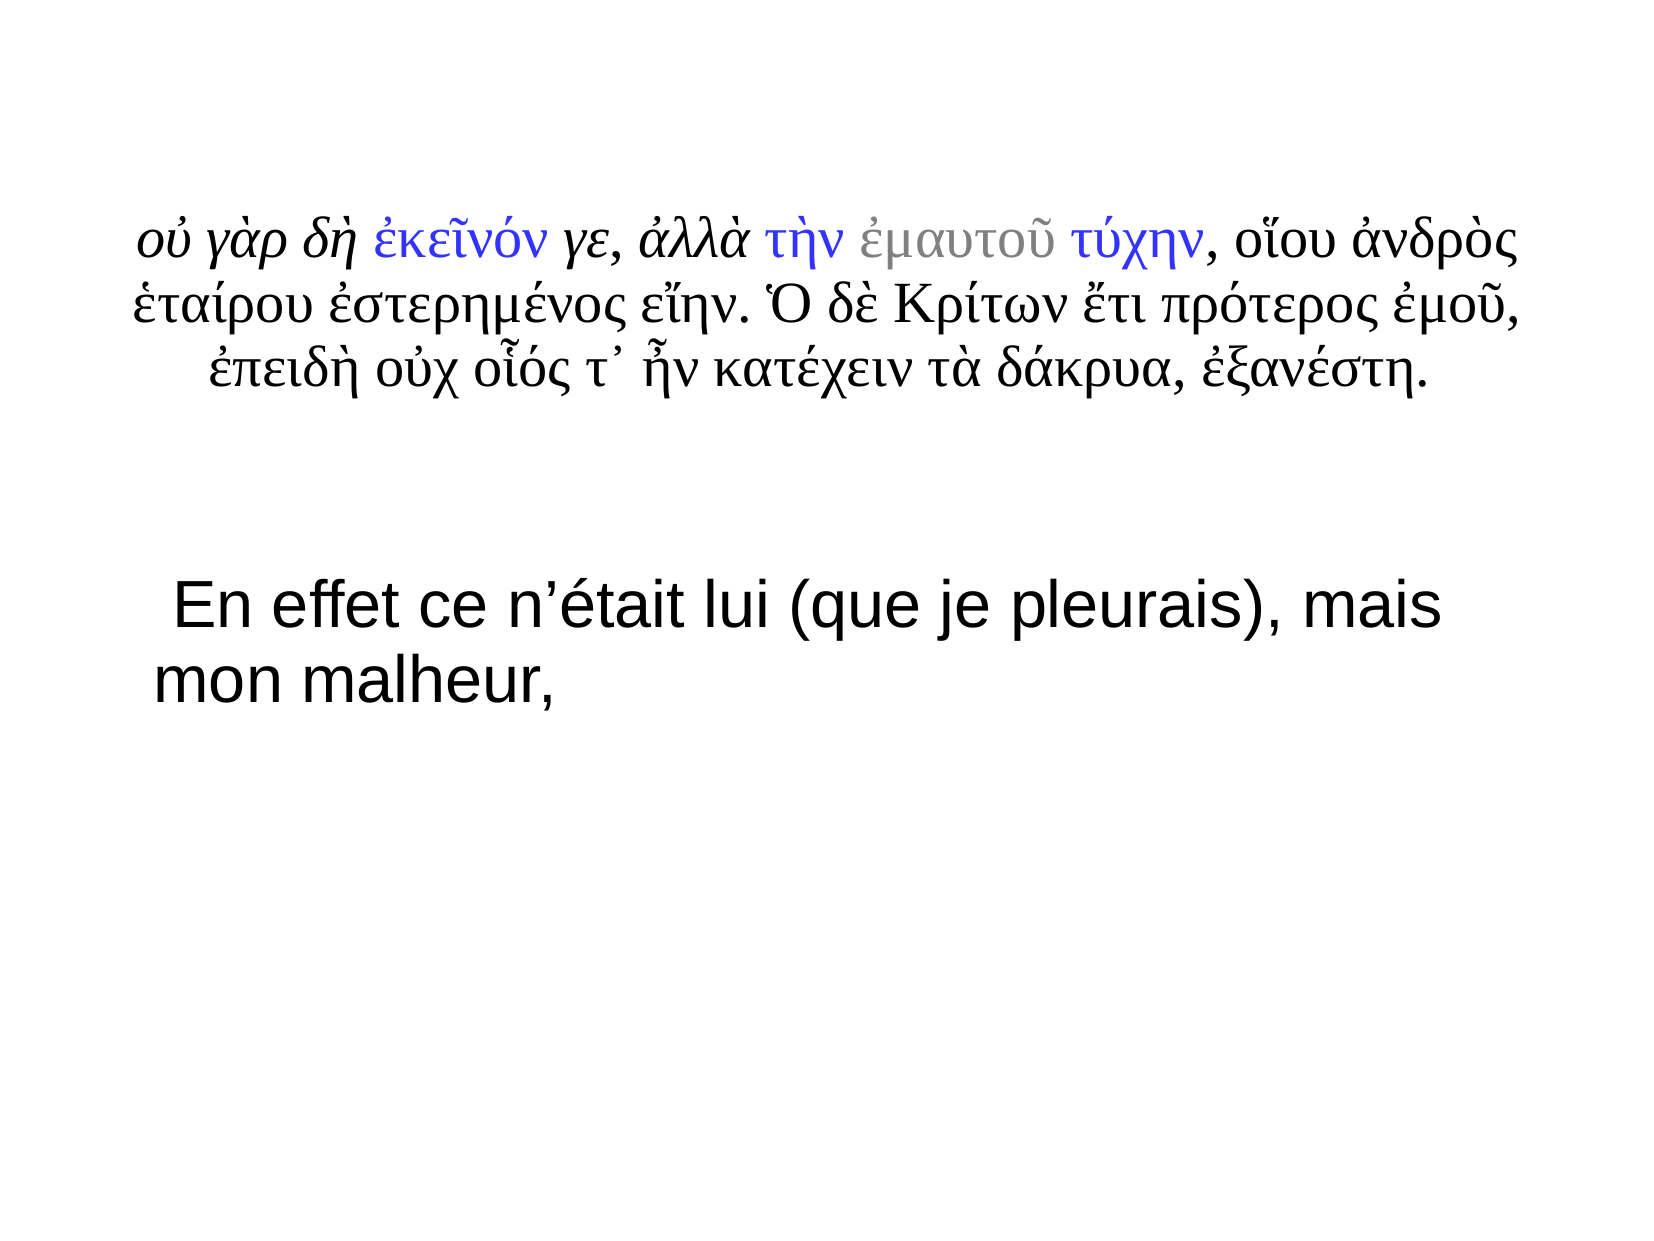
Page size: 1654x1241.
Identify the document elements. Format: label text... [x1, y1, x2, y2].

list En effet ce n’était lui (que je pleurais), mais mon malheur, [82, 566, 1571, 1109]
title οὐ γὰρ δὴ ἐκεῖνόν γε, ἀλλὰ τὴν ἐμαυτοῦ τύχην, οἵου ἀνδρὸς ἑταίρου ἐστερημένος εἴην. Ὁ δὲ Κρίτων ἔτι πρότερος ἐμοῦ, ἐπειδὴ οὐχ οἷός τ᾽ ἦν κατέχειν τὰ δάκρυα, ἐξανέστη. [82, 49, 1571, 556]
